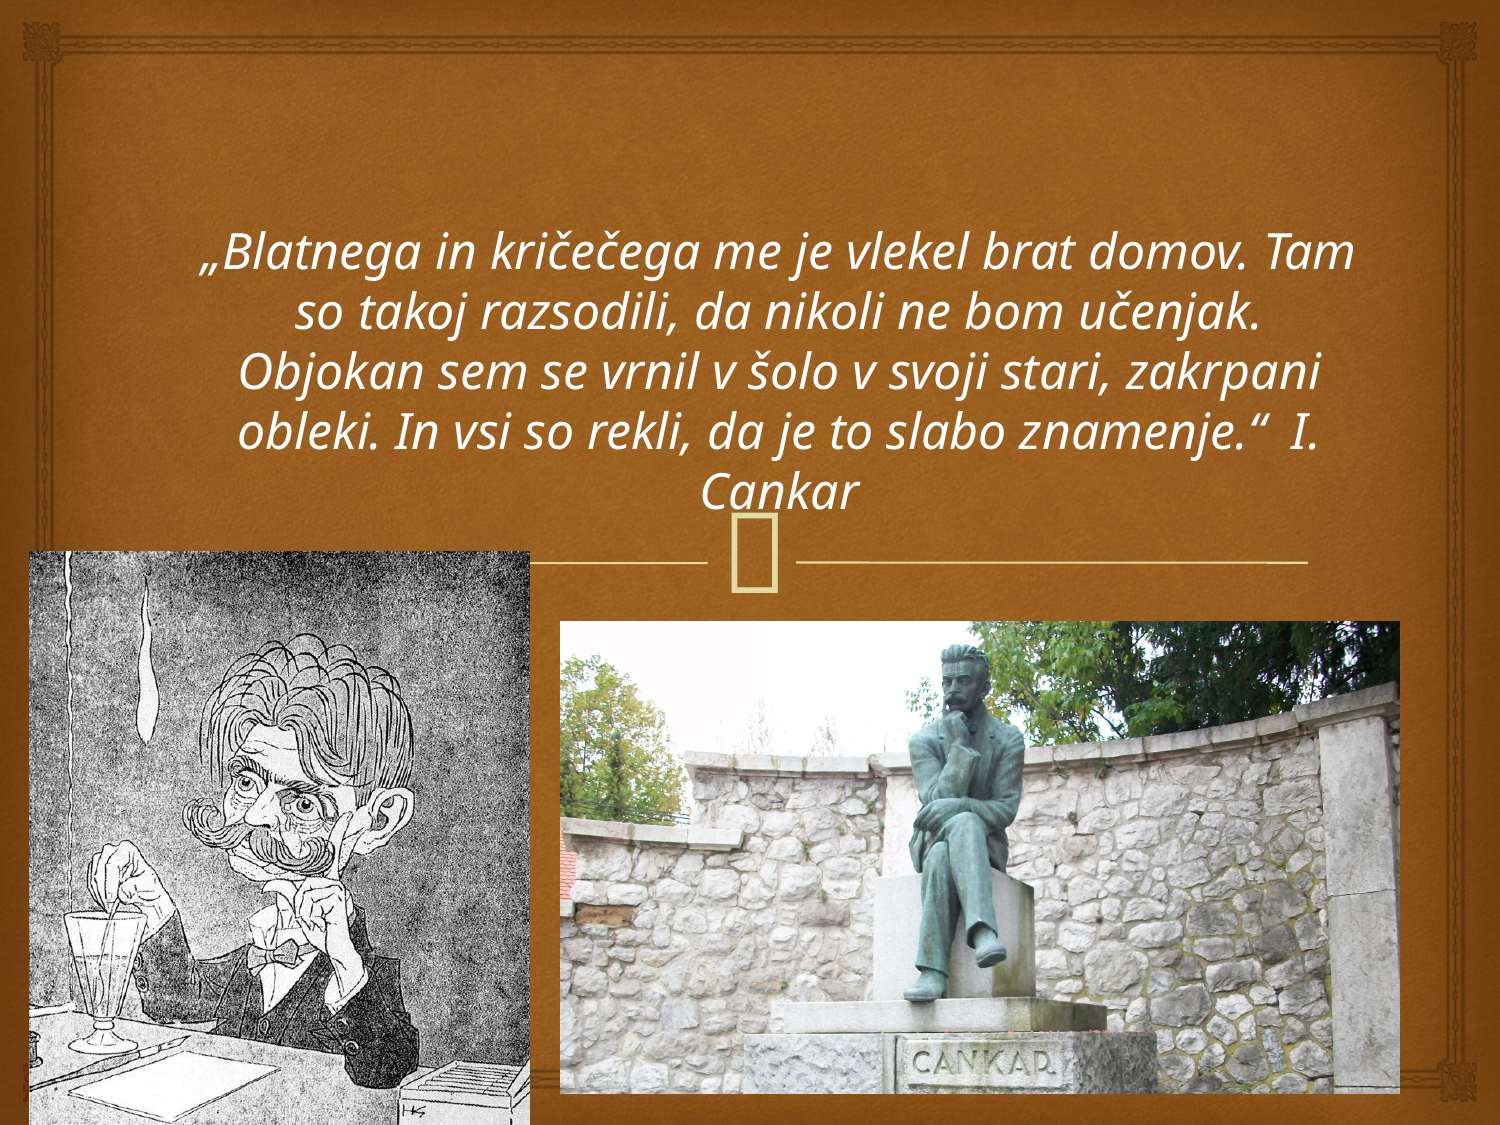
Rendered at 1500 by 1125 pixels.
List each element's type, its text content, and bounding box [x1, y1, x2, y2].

title „Blatnega in kričečega me je vlekel brat domov. Tam so takoj razsodili, da nikoli ne bom učenjak. Objokan sem se vrnil v šolo v svoji stari, zakrpani obleki. In vsi so rekli, da je to slabo znamenje.“ I. Cankar [183, 160, 1376, 528]
picture [0, 0, 1500, 1125]
